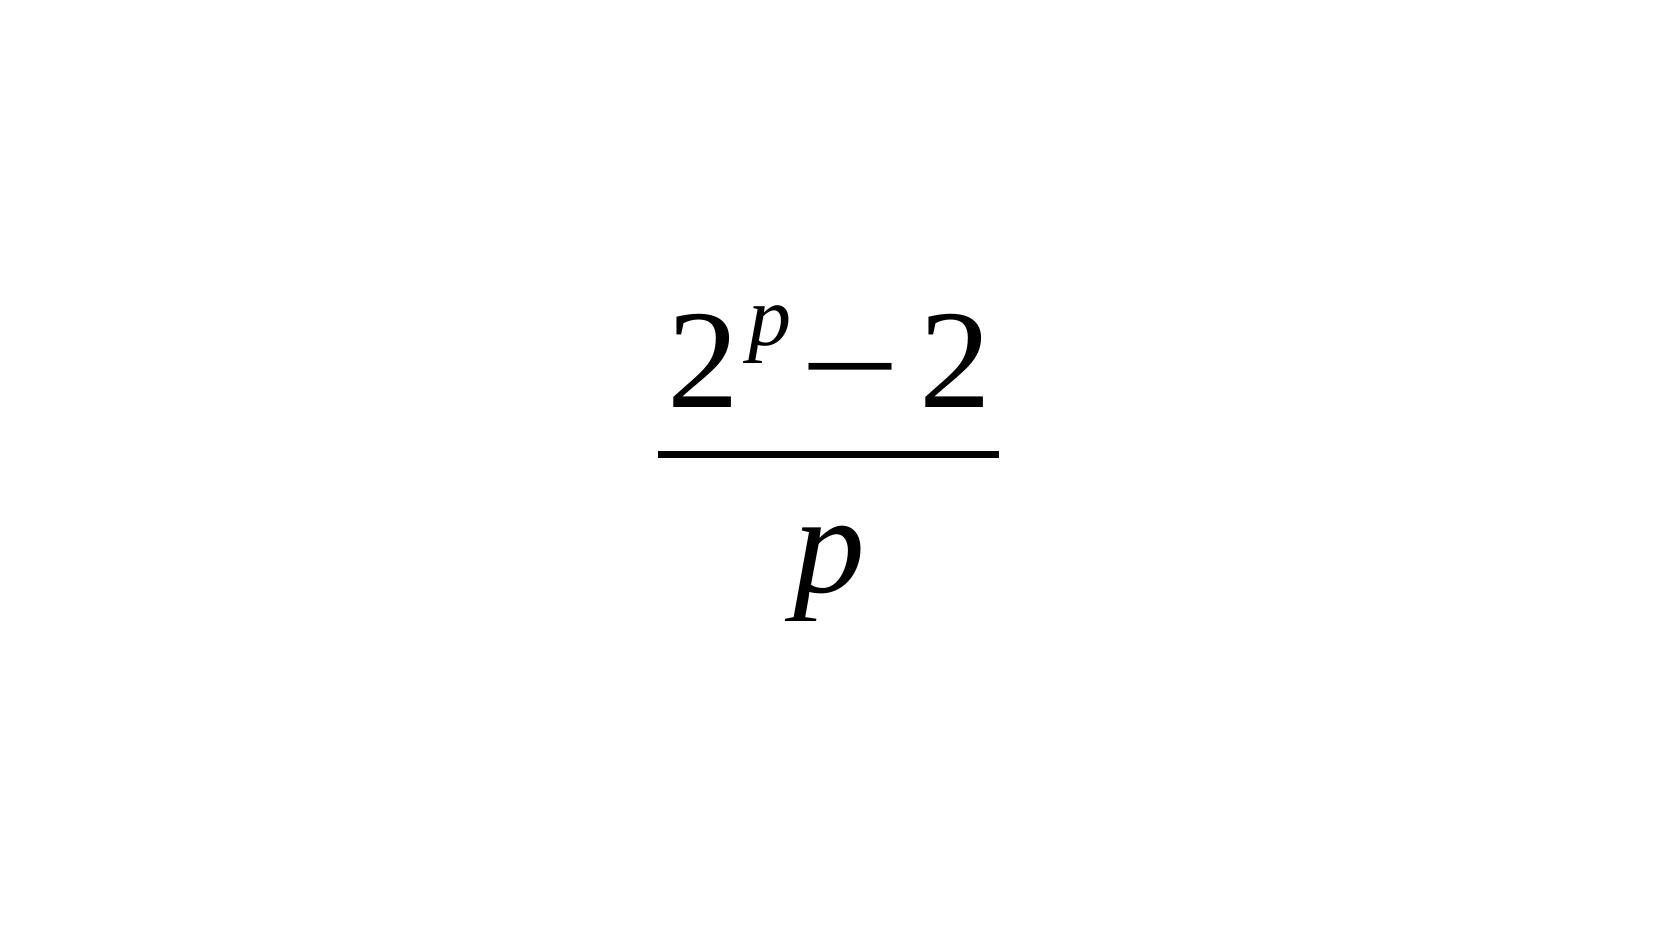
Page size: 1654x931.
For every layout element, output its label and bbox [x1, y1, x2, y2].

chart [649, 265, 1004, 621]
